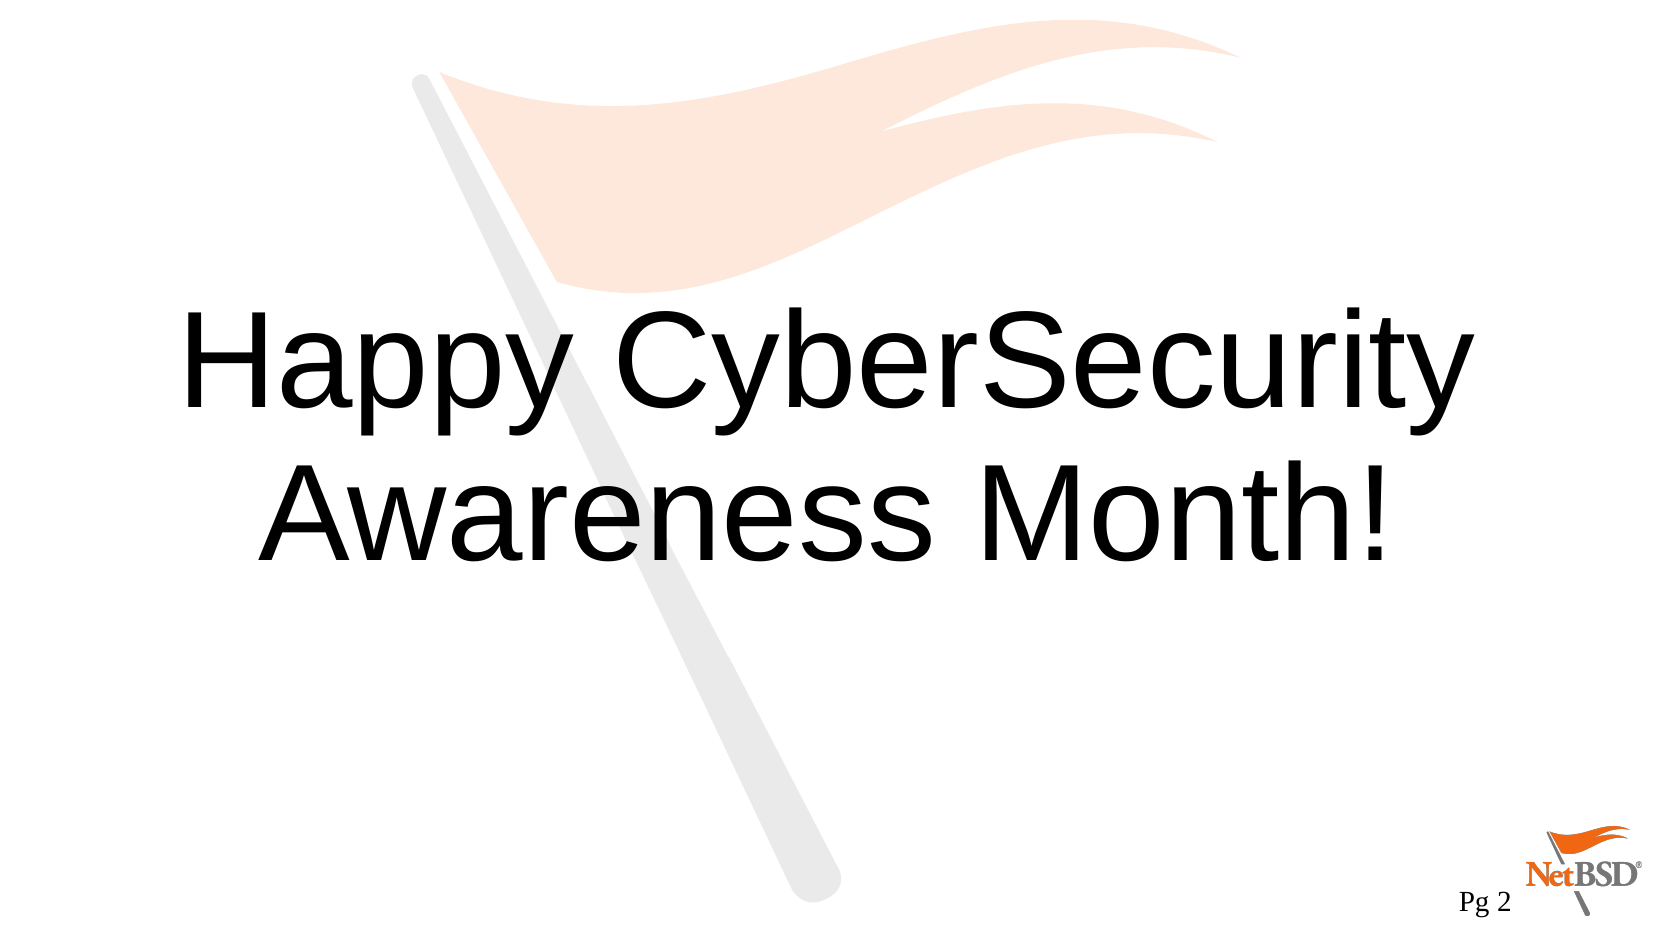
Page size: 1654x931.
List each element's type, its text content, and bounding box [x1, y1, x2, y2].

list Happy CyberSecurity Awareness Month! [82, 282, 1571, 822]
picture [1526, 826, 1642, 916]
